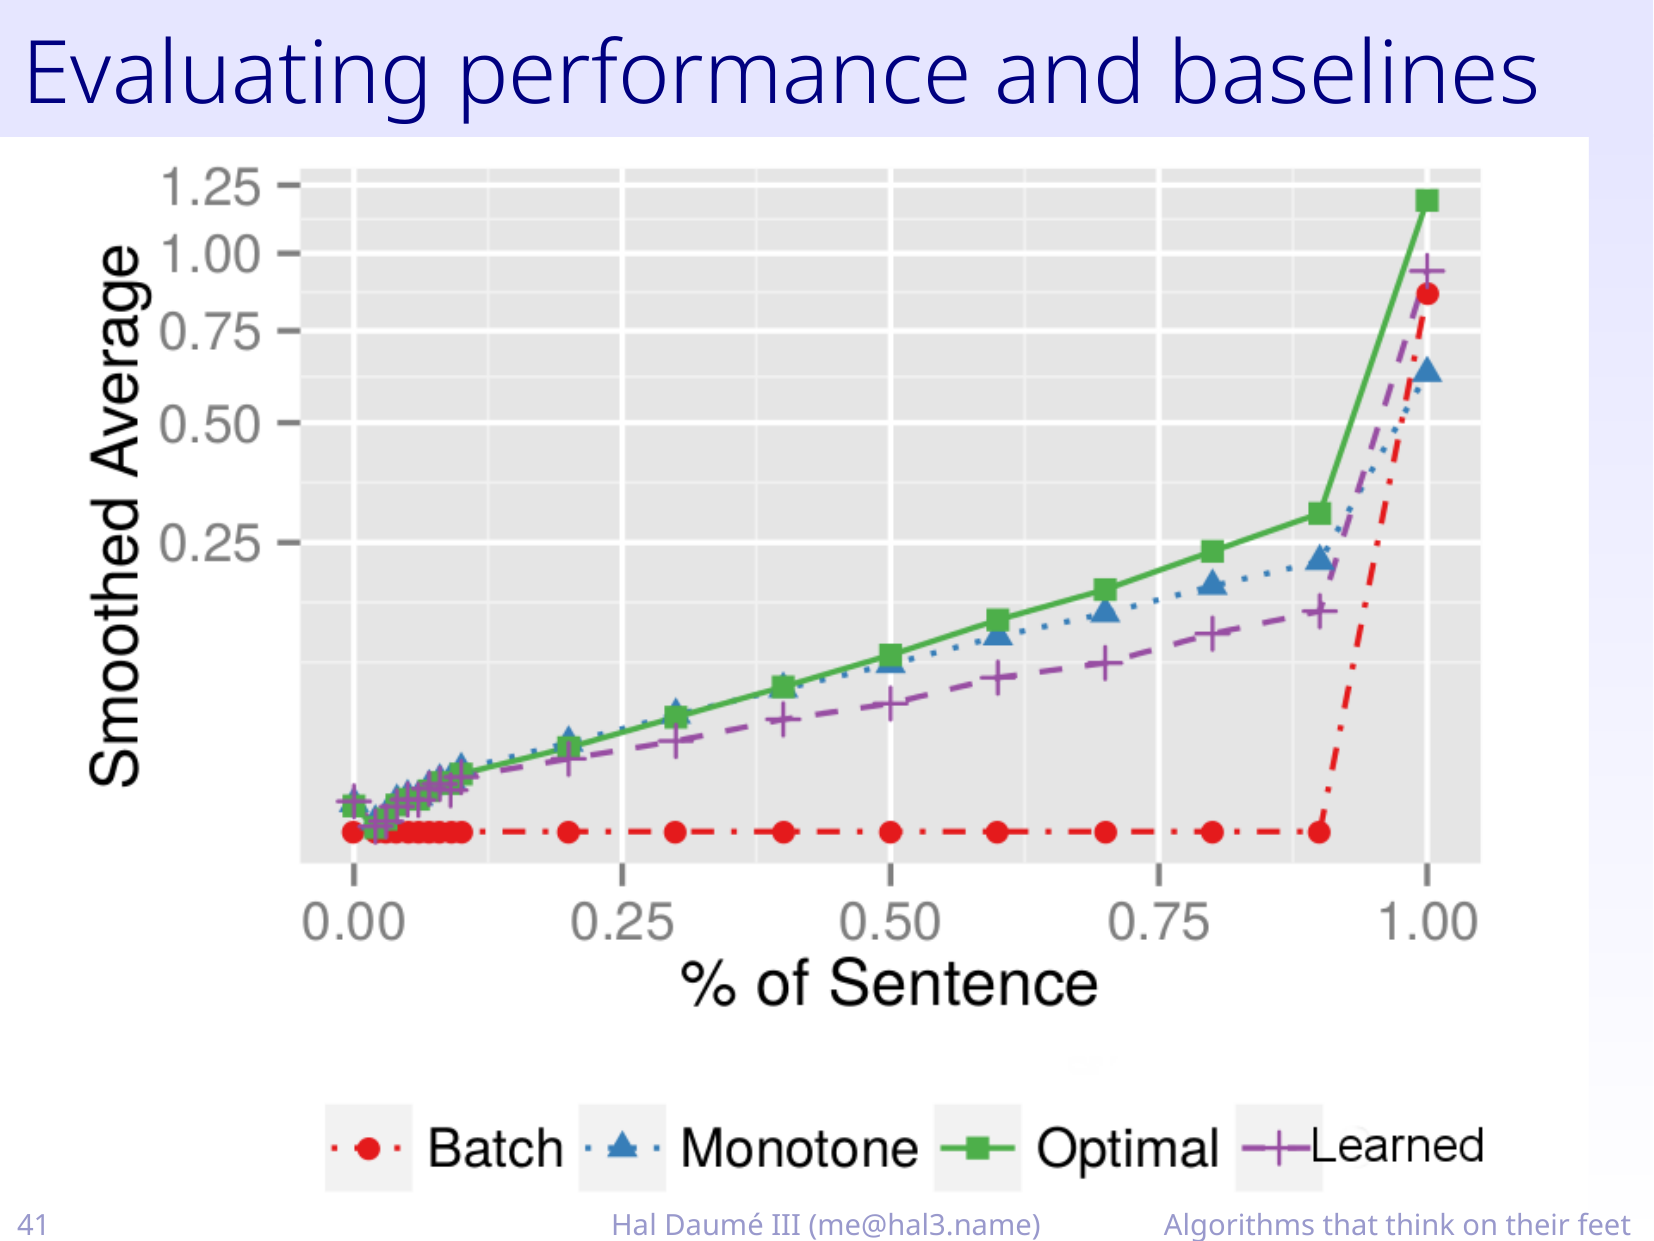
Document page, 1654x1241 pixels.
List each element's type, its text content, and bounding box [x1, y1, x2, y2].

picture [81, 152, 1493, 1198]
title Evaluating performance and baselines [22, 8, 1639, 131]
